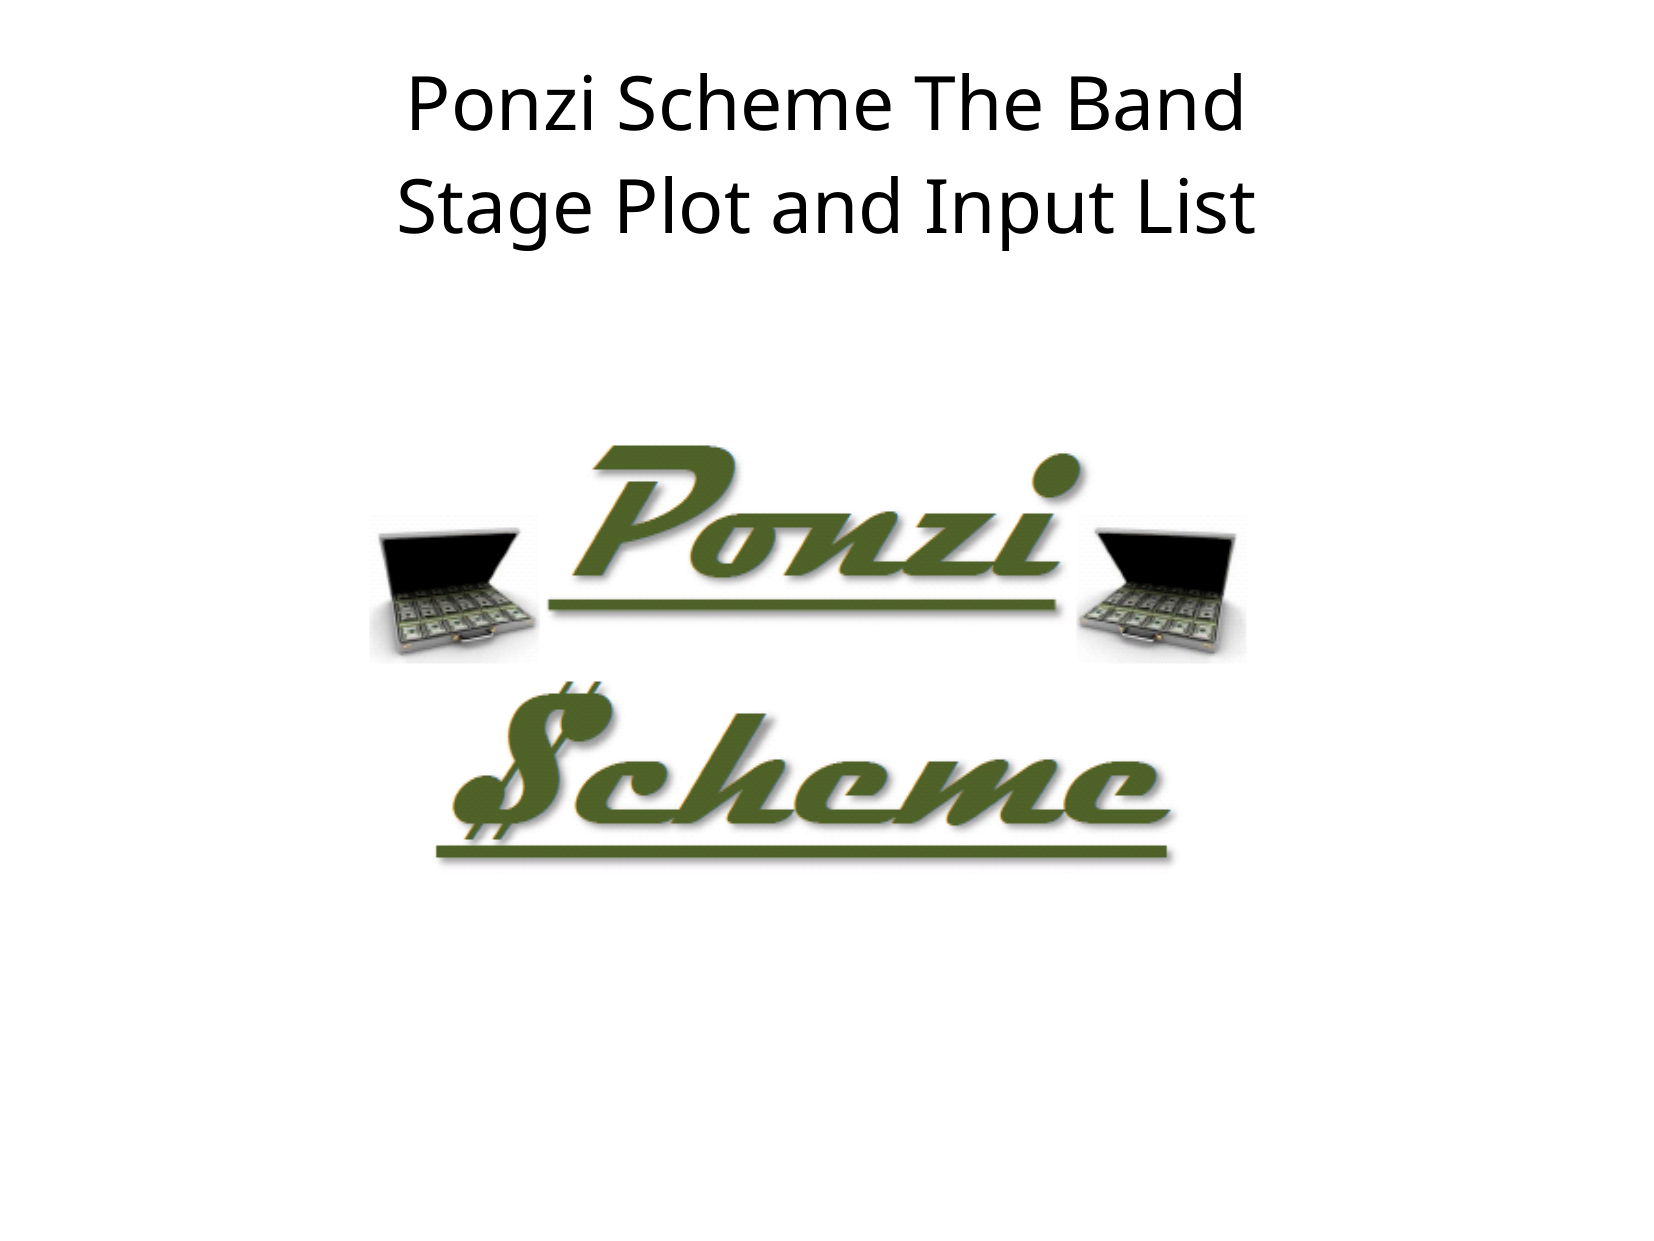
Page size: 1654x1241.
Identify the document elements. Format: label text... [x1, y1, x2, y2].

picture [337, 412, 1276, 901]
title Ponzi Scheme The Band Stage Plot and Input List [82, 49, 1571, 257]
